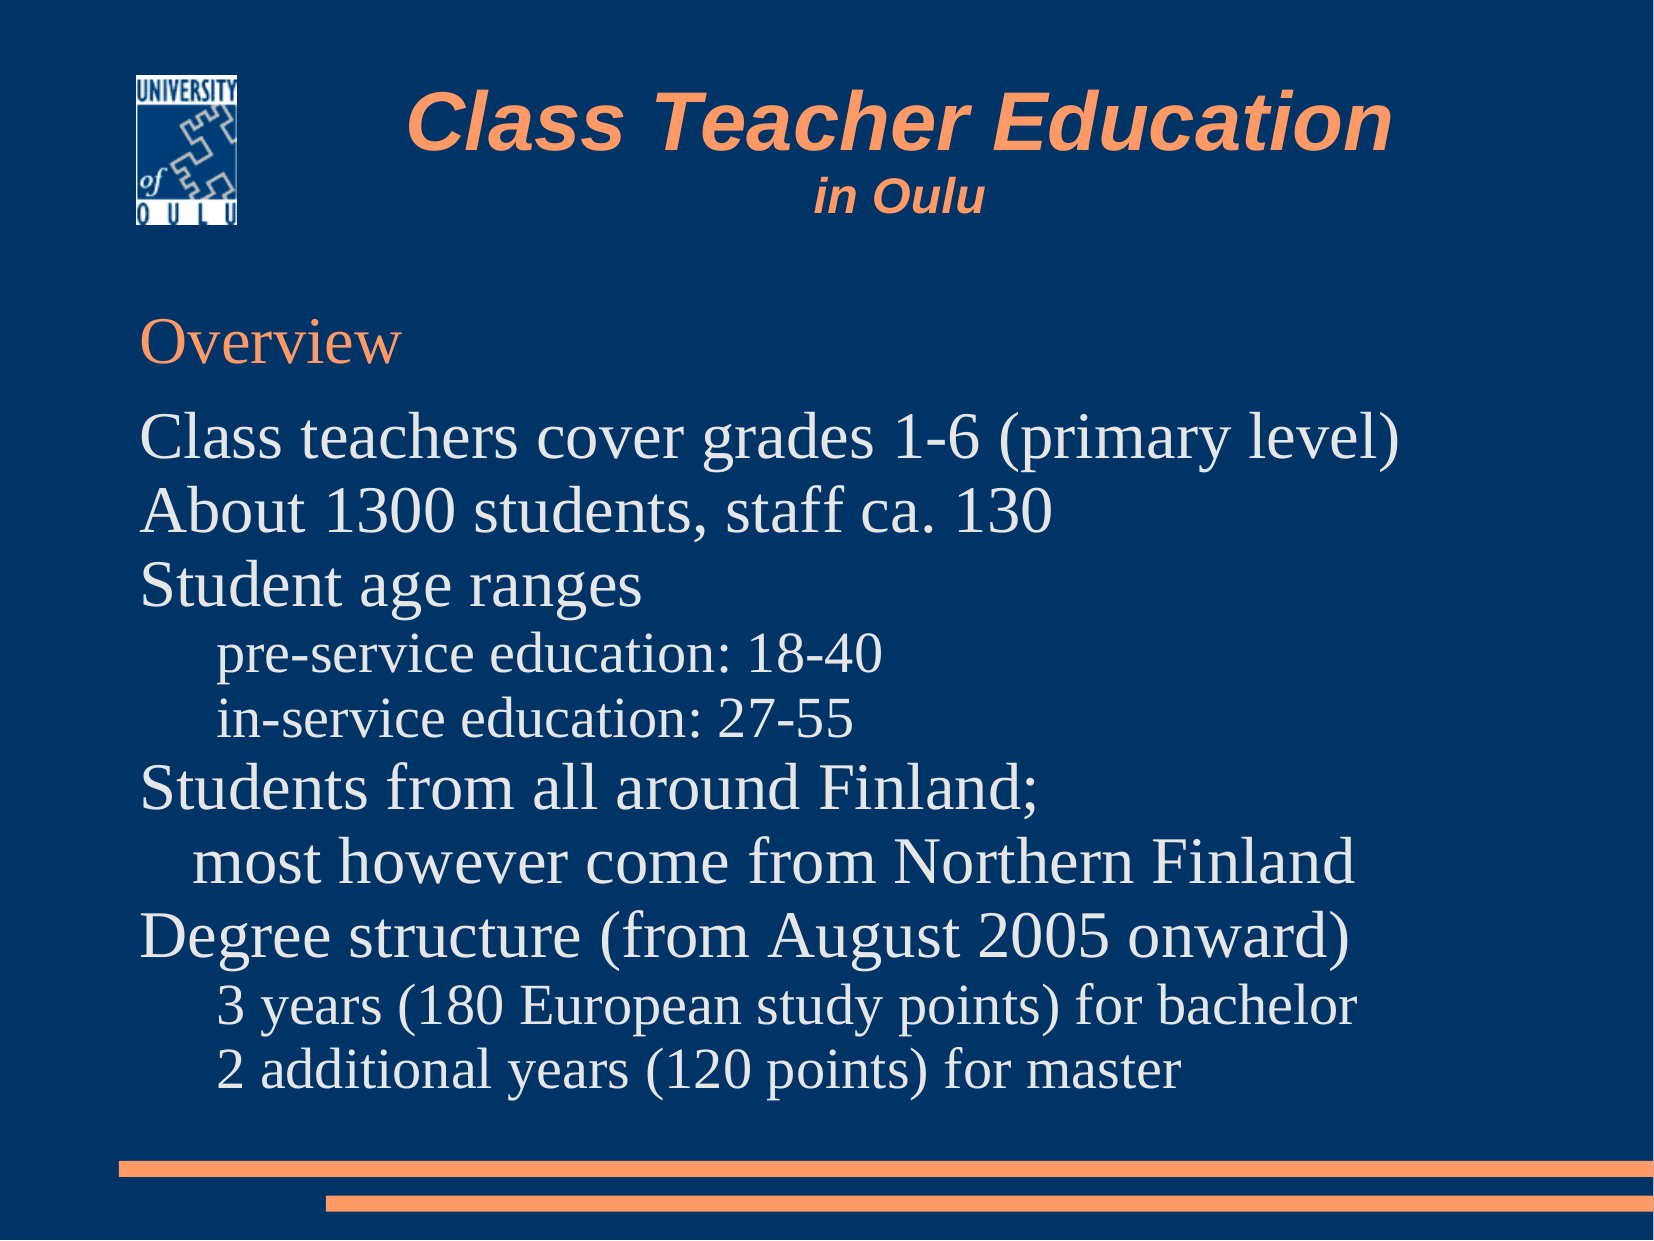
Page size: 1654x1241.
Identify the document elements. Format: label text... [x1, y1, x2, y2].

list Class teachers cover grades 1-6 (primary level) About 1300 students, staff ca. 130 Student age ranges pre-service education: 18-40 in-service education: 27-55 Students from all around Finland; most however come from Northern Finland Degree structure (from August 2005 onward) 3 years (180 European study points) for bachelor 2 additional years (120 points) for master [121, 398, 1561, 1105]
picture [136, 75, 237, 225]
list Overview [121, 304, 1562, 390]
title Class Teacher Education in Oulu [265, 46, 1534, 254]
